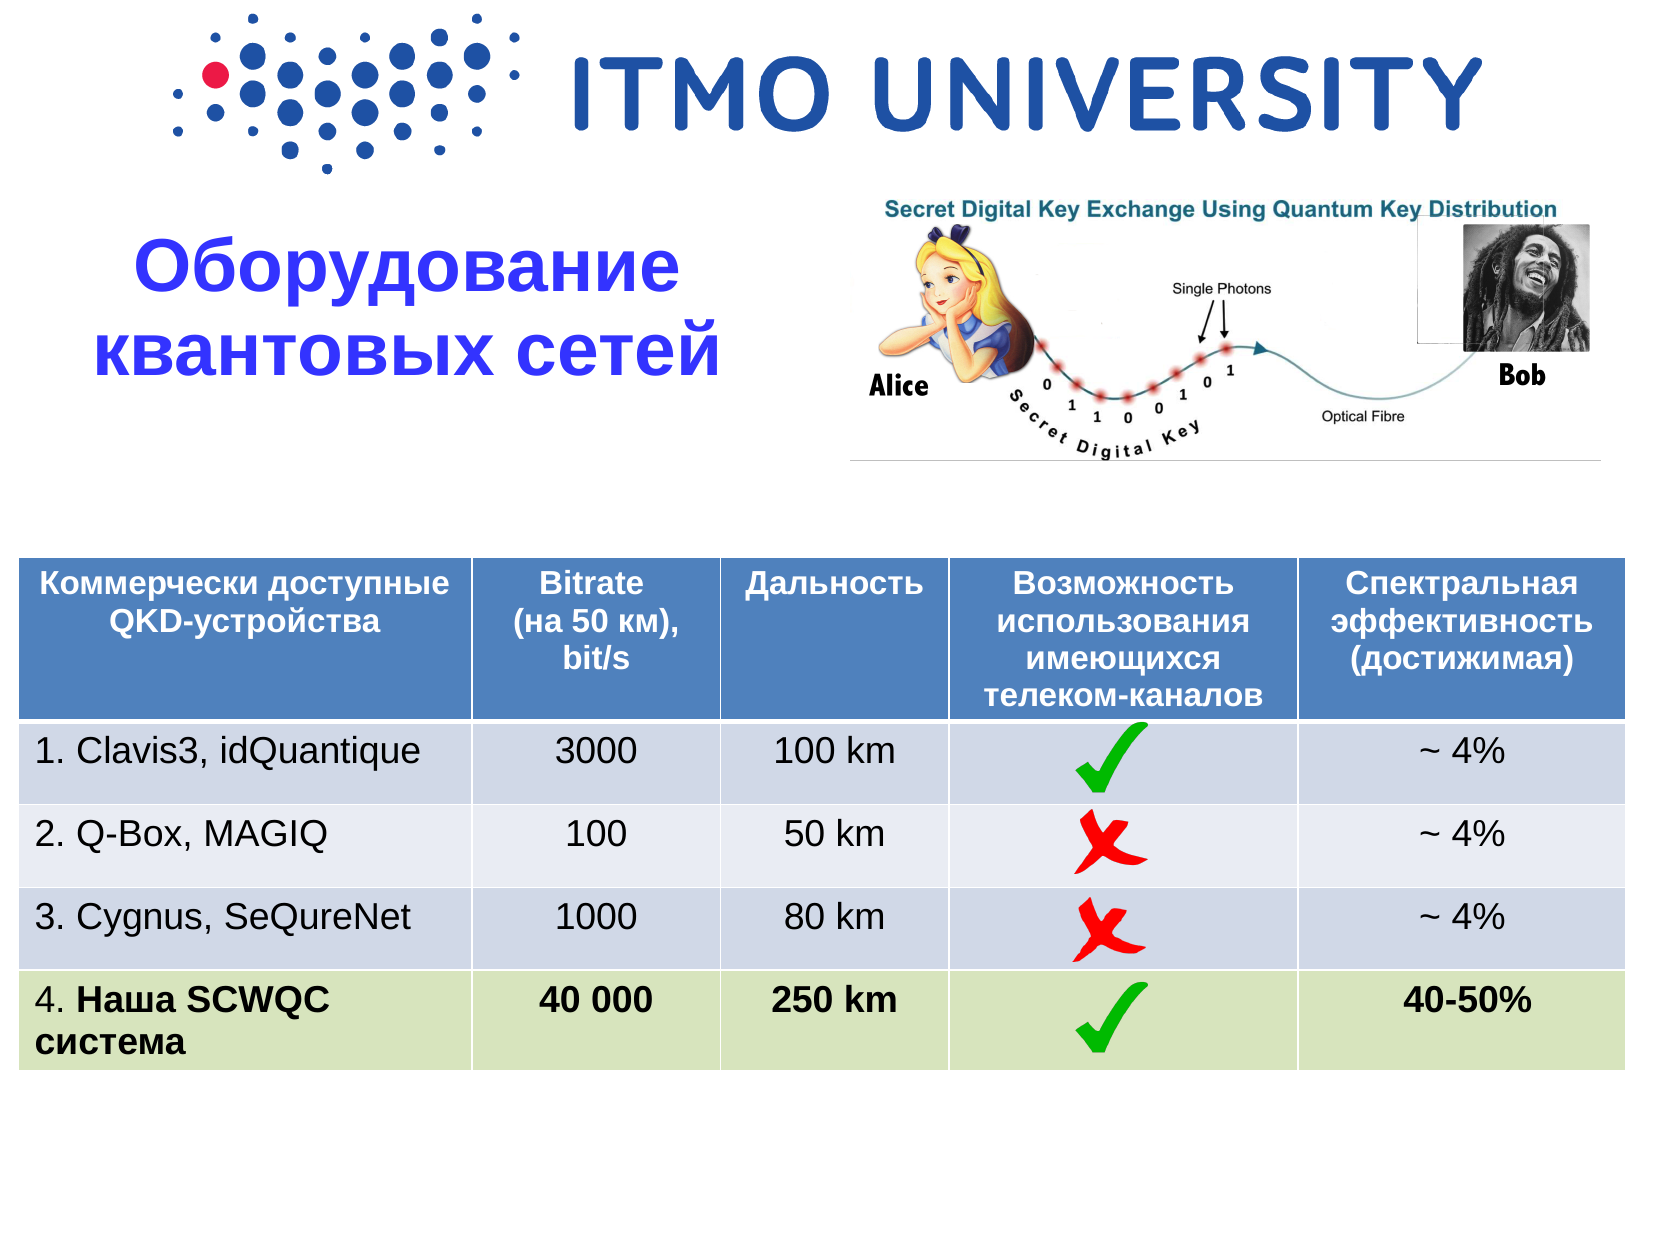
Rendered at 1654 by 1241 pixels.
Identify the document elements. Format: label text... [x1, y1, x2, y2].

table_header Дальность [721, 558, 948, 719]
table_header Спектральная эффективность (достижимая) [1299, 558, 1625, 719]
title Оборудование квантовых сетей [70, 188, 745, 426]
picture [1072, 897, 1146, 962]
table_cell 4. Наша SCWQC система [19, 971, 471, 1070]
table_cell 80 km [721, 888, 948, 969]
picture [1074, 980, 1149, 1054]
table_cell [950, 888, 1297, 969]
table_cell 250 km [721, 971, 948, 1070]
picture [0, 0, 1654, 461]
table_cell 2. Q-Box, MAGIQ [19, 805, 471, 887]
table_header Коммерчески доступные QKD-устройства [19, 558, 471, 719]
table_cell 1000 [473, 888, 720, 969]
table_header Bitrate (на 50 км), bit/s [473, 558, 720, 719]
table_cell [950, 971, 1297, 1070]
table_cell ~ 4% [1299, 724, 1625, 804]
table_header Возможность использования имеющихся телеком-каналов [950, 558, 1297, 719]
table_cell ~ 4% [1299, 805, 1625, 887]
table_cell 3. Cygnus, SeQureNet [19, 888, 471, 969]
table_cell [950, 724, 1297, 804]
table_cell 3000 [473, 724, 720, 804]
table_cell [950, 805, 1297, 887]
picture [1074, 809, 1148, 875]
picture [1074, 720, 1149, 794]
table_cell ~ 4% [1299, 888, 1625, 969]
text_box [27, 803, 1654, 1237]
table_cell 40-50% [1299, 971, 1625, 1070]
table_cell 40 000 [473, 971, 720, 1070]
table_cell 100 [473, 805, 720, 887]
table_cell 1. Clavis3, idQuantique [19, 724, 471, 804]
table_cell 100 km [721, 724, 948, 804]
table_cell 50 km [721, 805, 948, 887]
